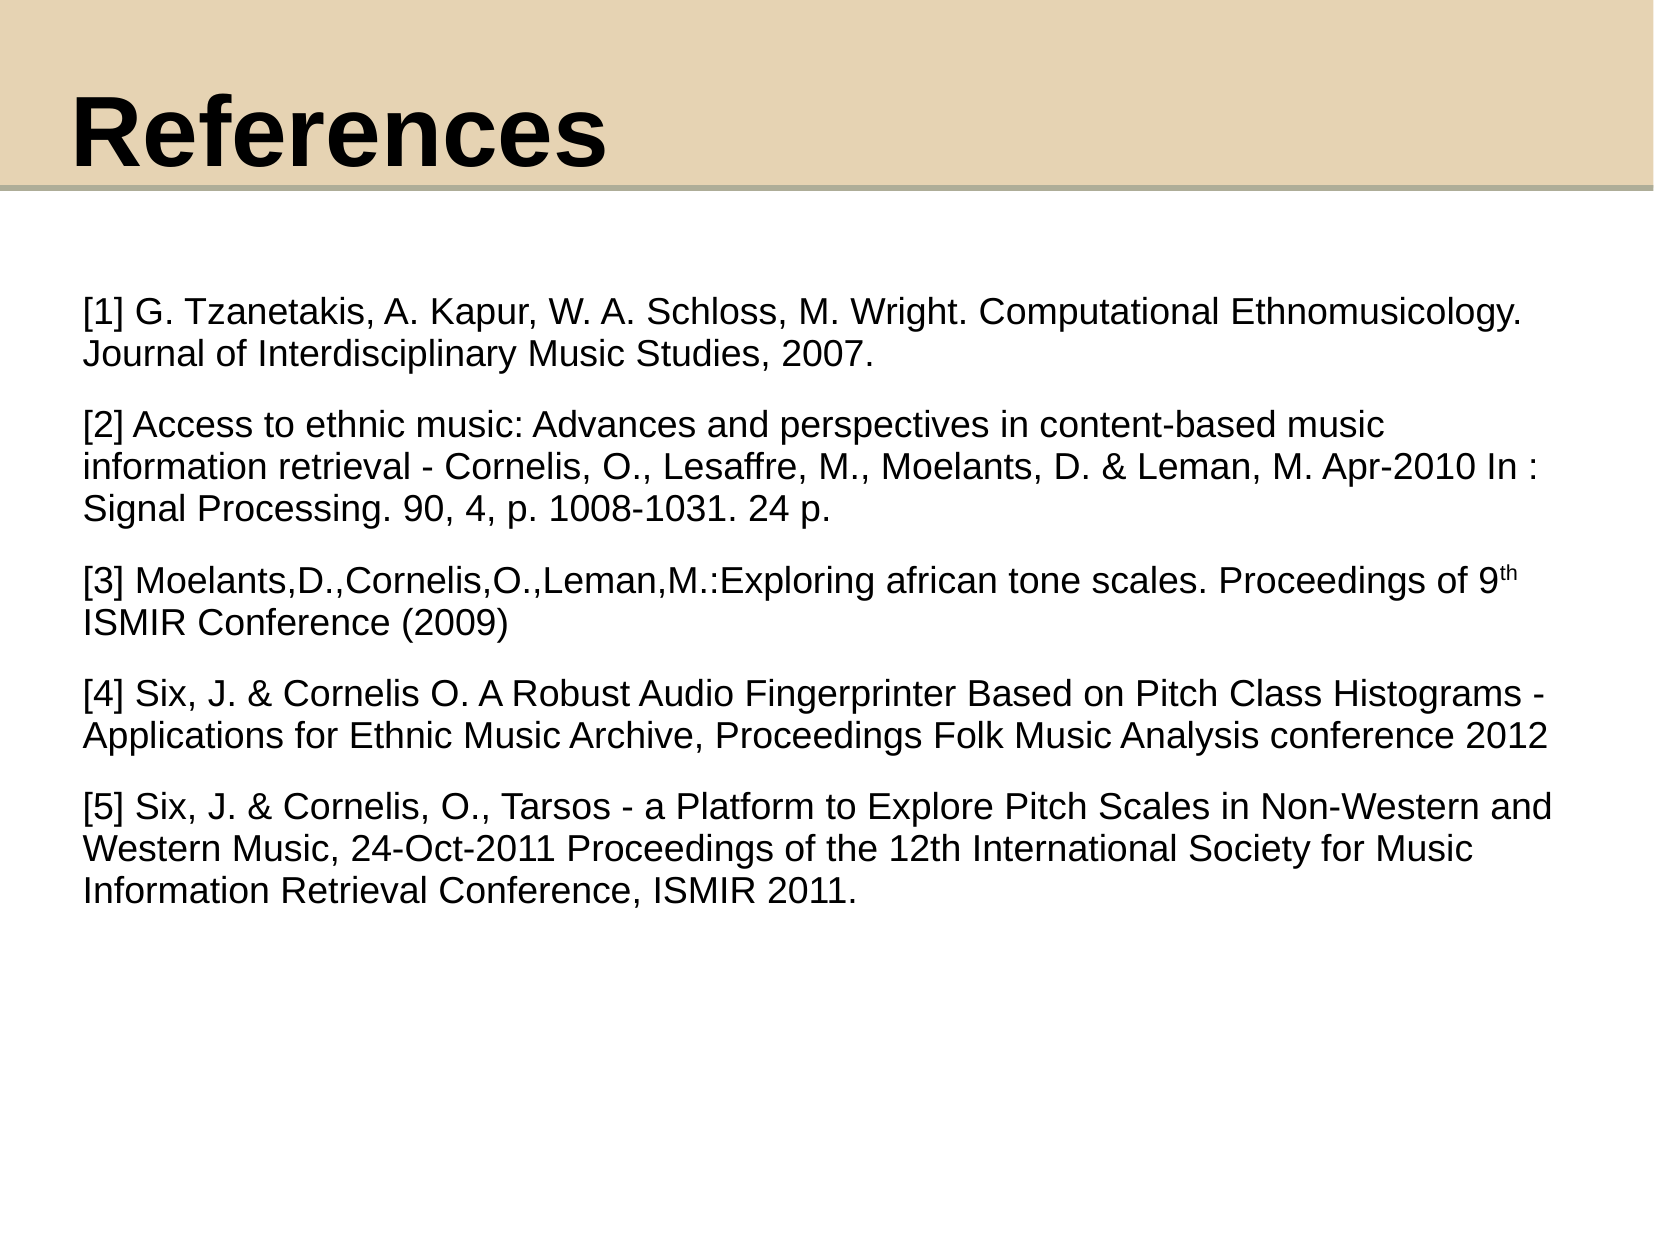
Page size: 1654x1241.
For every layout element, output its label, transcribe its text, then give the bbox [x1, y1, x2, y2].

title References [0, 0, 1654, 188]
list [1] G. Tzanetakis, A. Kapur, W. A. Schloss, M. Wright. Computational Ethnomusicology. Journal of Interdisciplinary Music Studies, 2007. [2] Access to ethnic music: Advances and perspectives in content-based music information retrieval - Cornelis, O., Lesaffre, M., Moelants, D. & Leman, M. Apr-2010 In : Signal Processing. 90, 4, p. 1008-1031. 24 p. [3] Moelants,D.,Cornelis,O.,Leman,M.:Exploring african tone scales. Proceedings of 9th ISMIR Conference (2009) [4] Six, J. & Cornelis O. A Robust Audio Fingerprinter Based on Pitch Class Histograms - Applications for Ethnic Music Archive, Proceedings Folk Music Analysis conference 2012 [5] Six, J. & Cornelis, O., Tarsos - a Platform to Explore Pitch Scales in Non-Western and Western Music, 24-Oct-2011 Proceedings of the 12th International Society for Music Information Retrieval Conference, ISMIR 2011. [82, 290, 1571, 1109]
